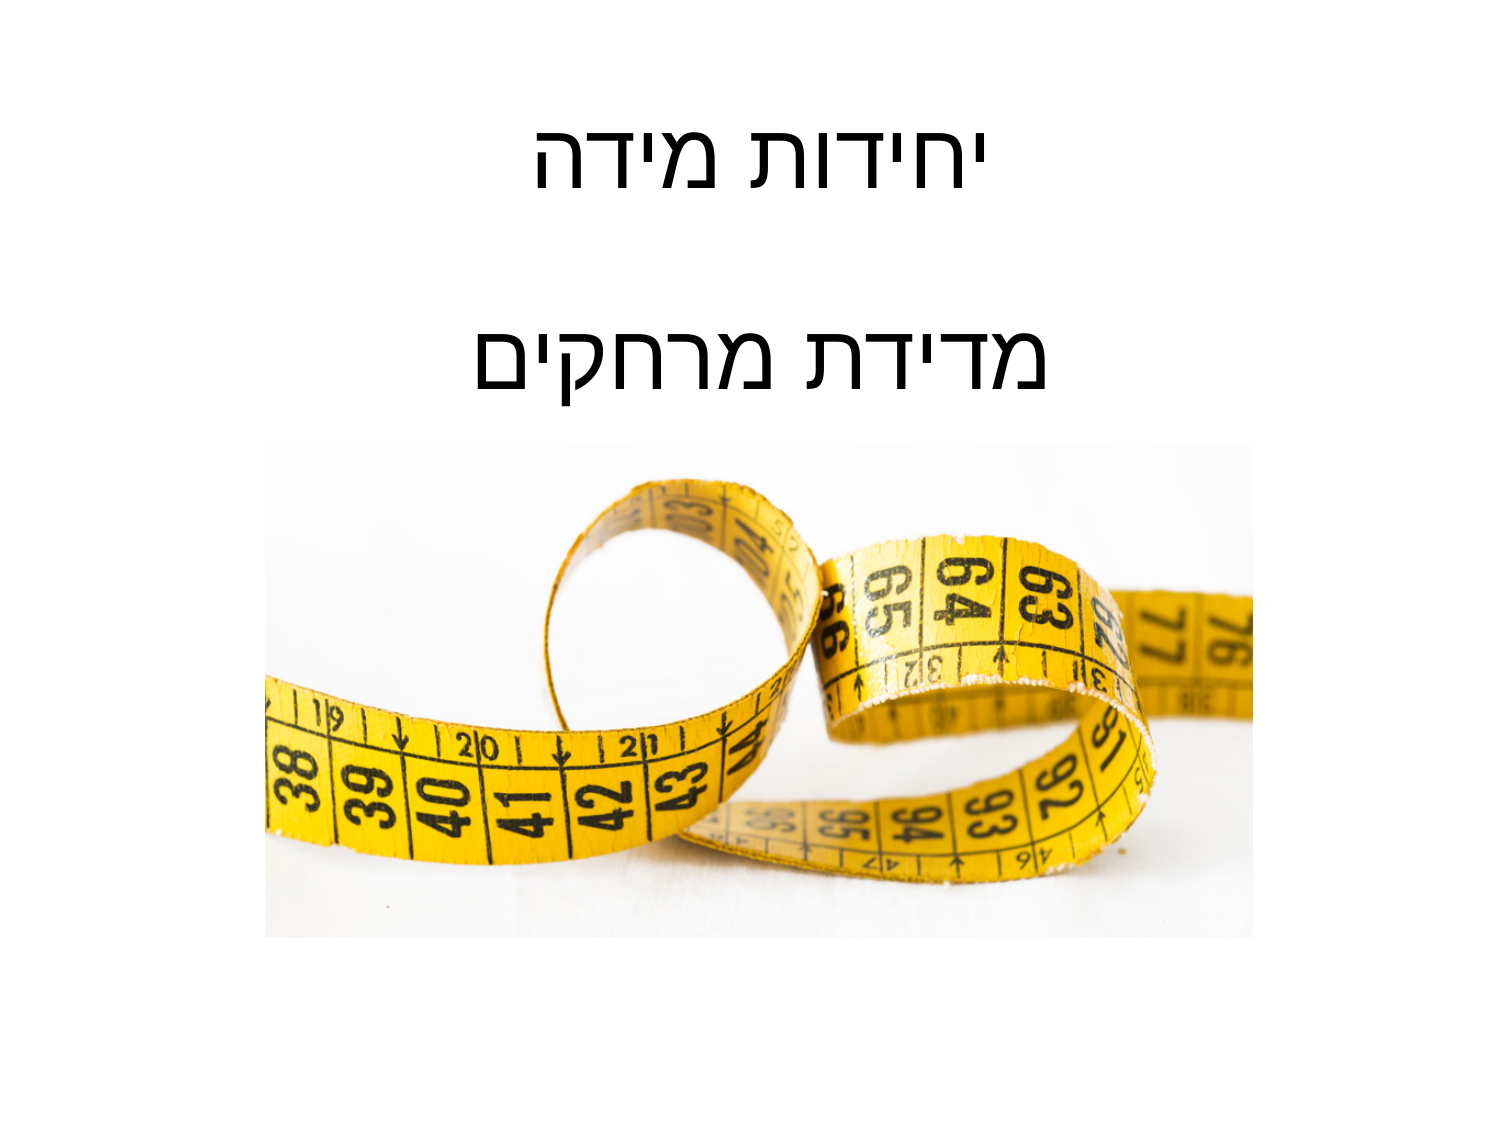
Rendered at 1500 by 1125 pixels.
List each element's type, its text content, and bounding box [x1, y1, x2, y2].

title יחידות מידה [123, 90, 1399, 332]
picture [265, 444, 1253, 938]
subtitle מדידת מרחקים [236, 290, 1287, 579]
